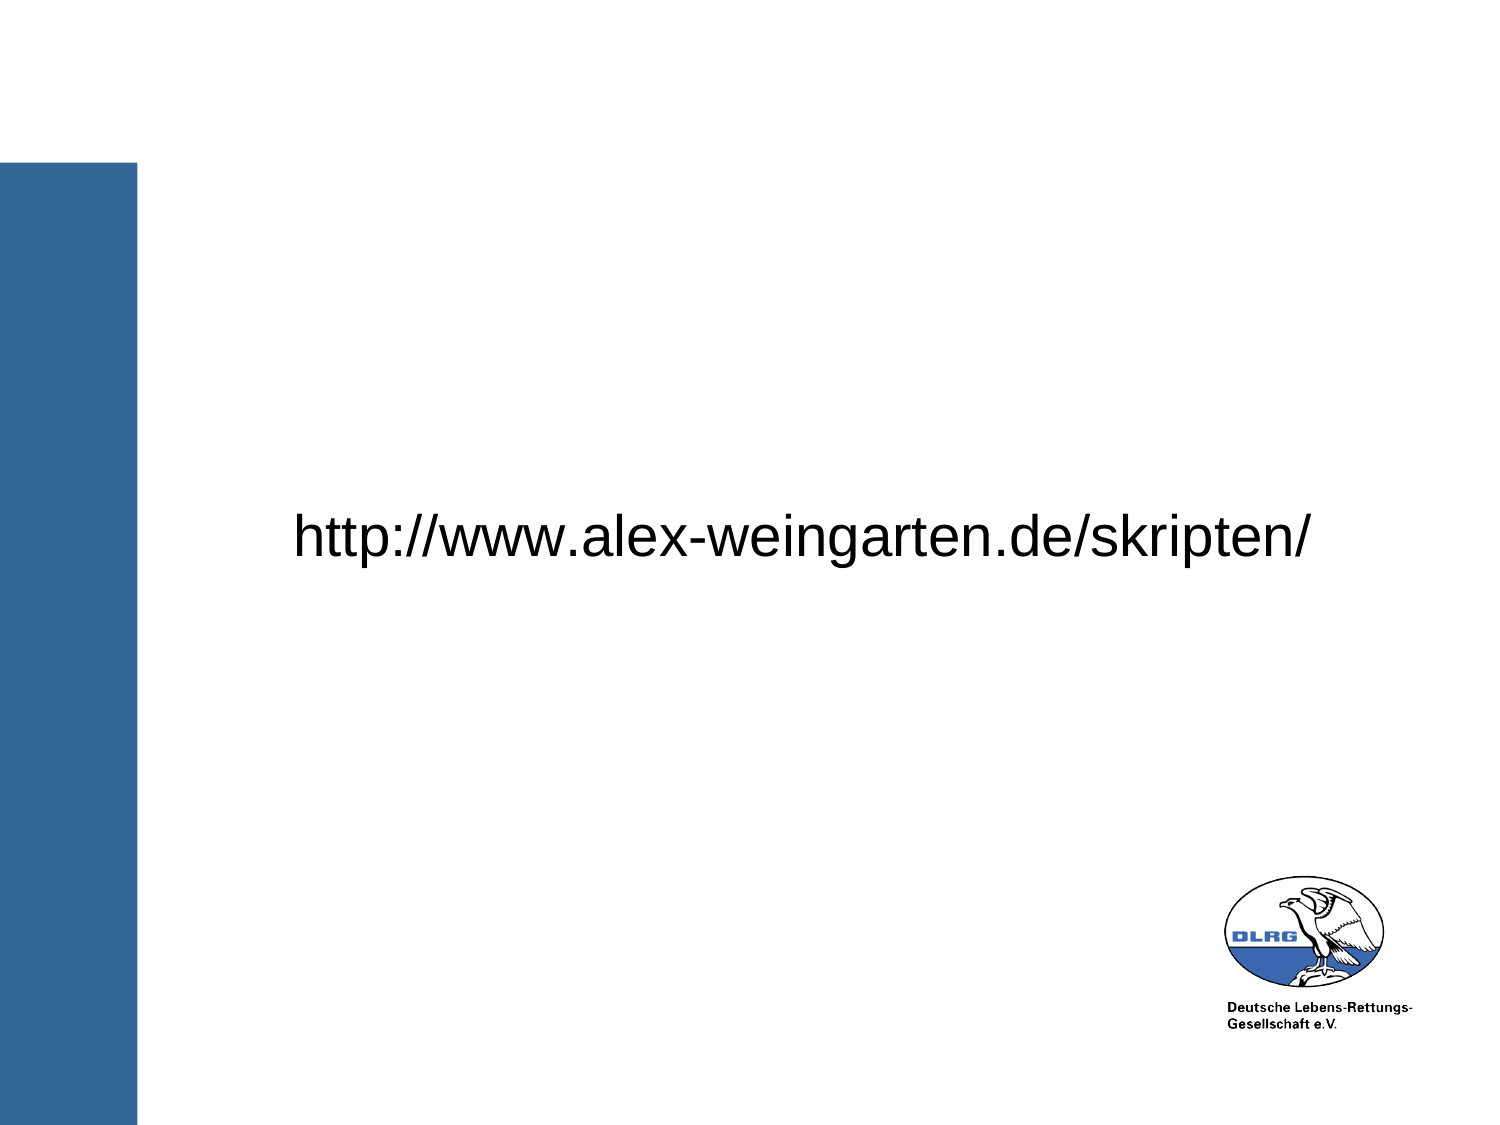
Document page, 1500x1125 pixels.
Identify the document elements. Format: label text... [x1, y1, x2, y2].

picture [1224, 874, 1413, 1030]
text_box http://www.alex-weingarten.de/skripten/ [278, 490, 1362, 576]
